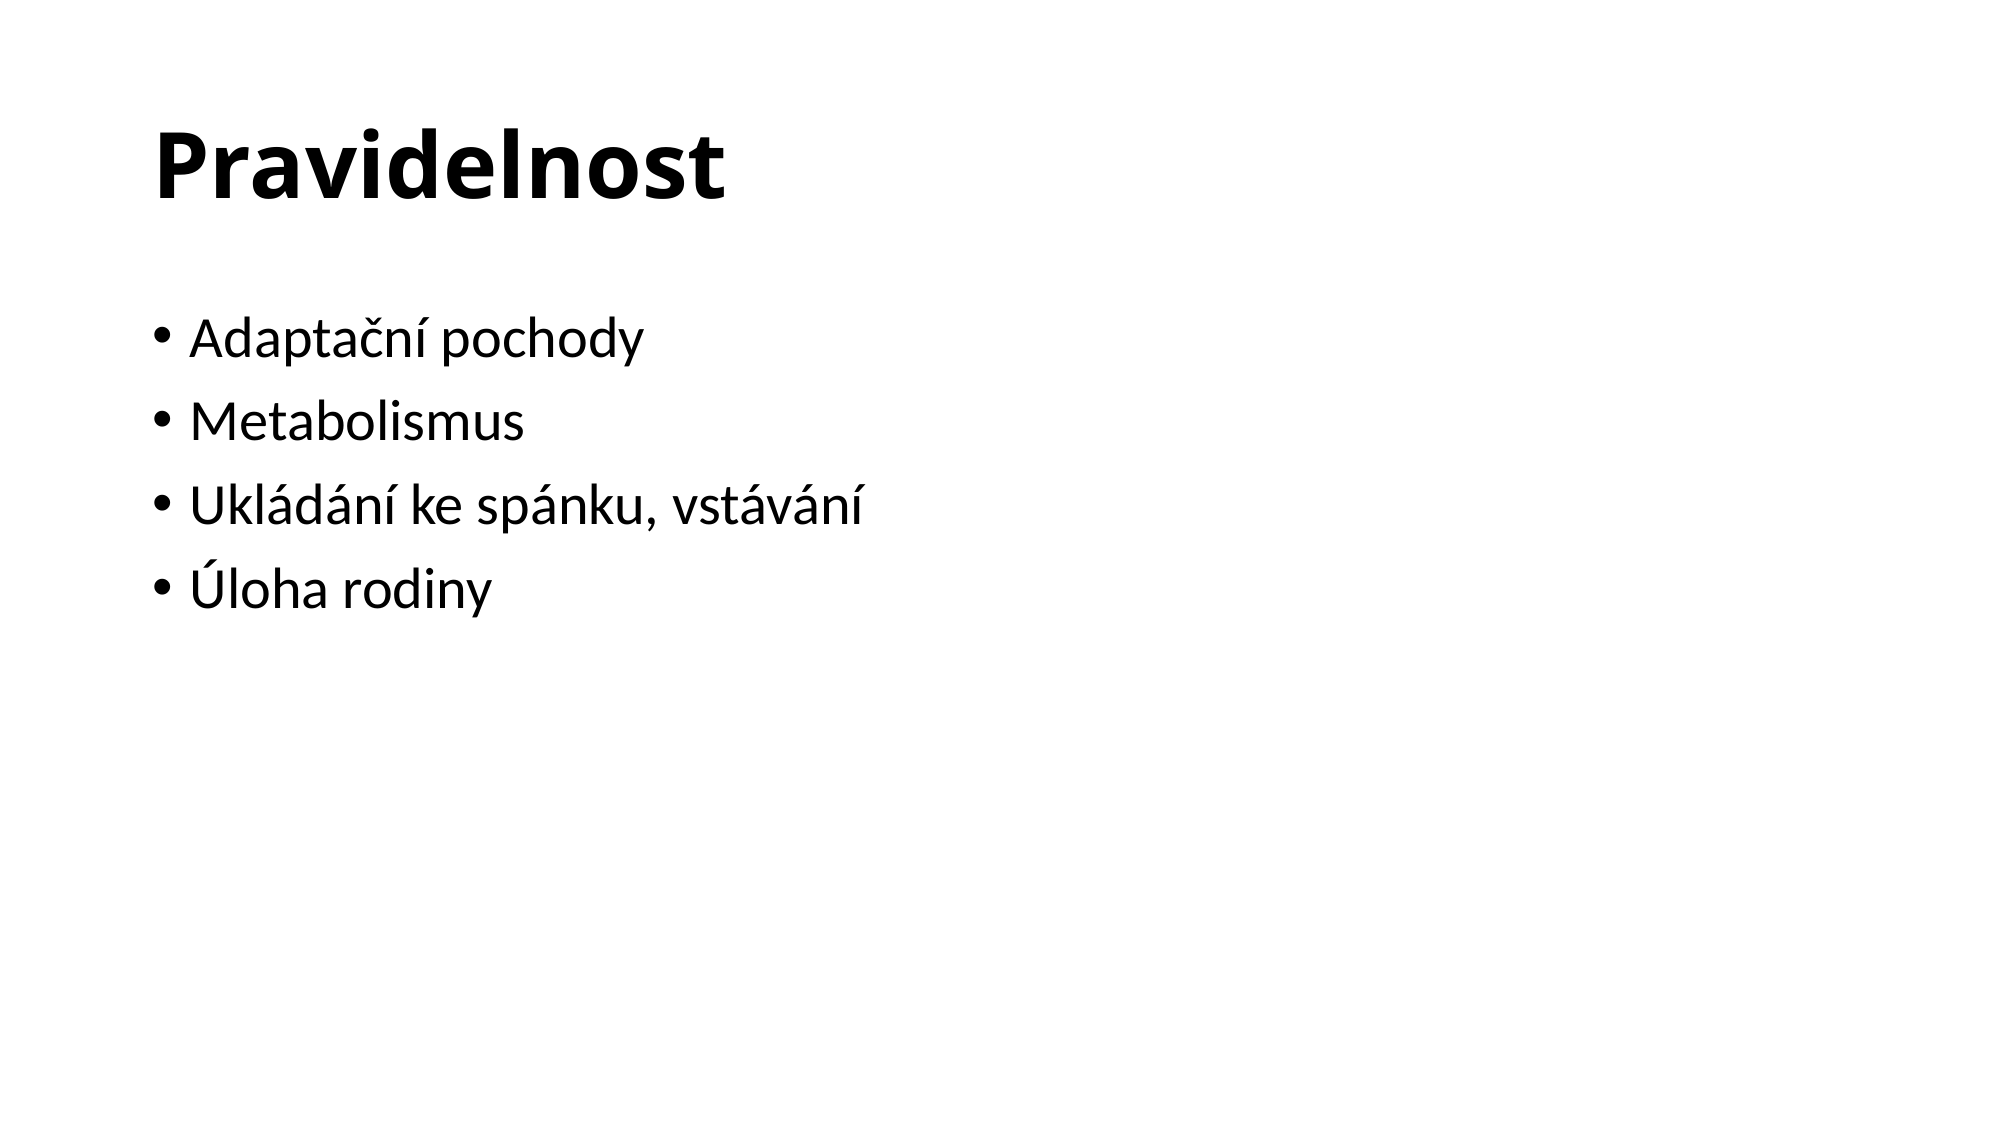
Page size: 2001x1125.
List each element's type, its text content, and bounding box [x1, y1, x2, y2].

title Pravidelnost [137, 59, 1863, 278]
list Adaptační pochody Metabolismus Ukládání ke spánku, vstávání Úloha rodiny [137, 299, 1863, 1014]
